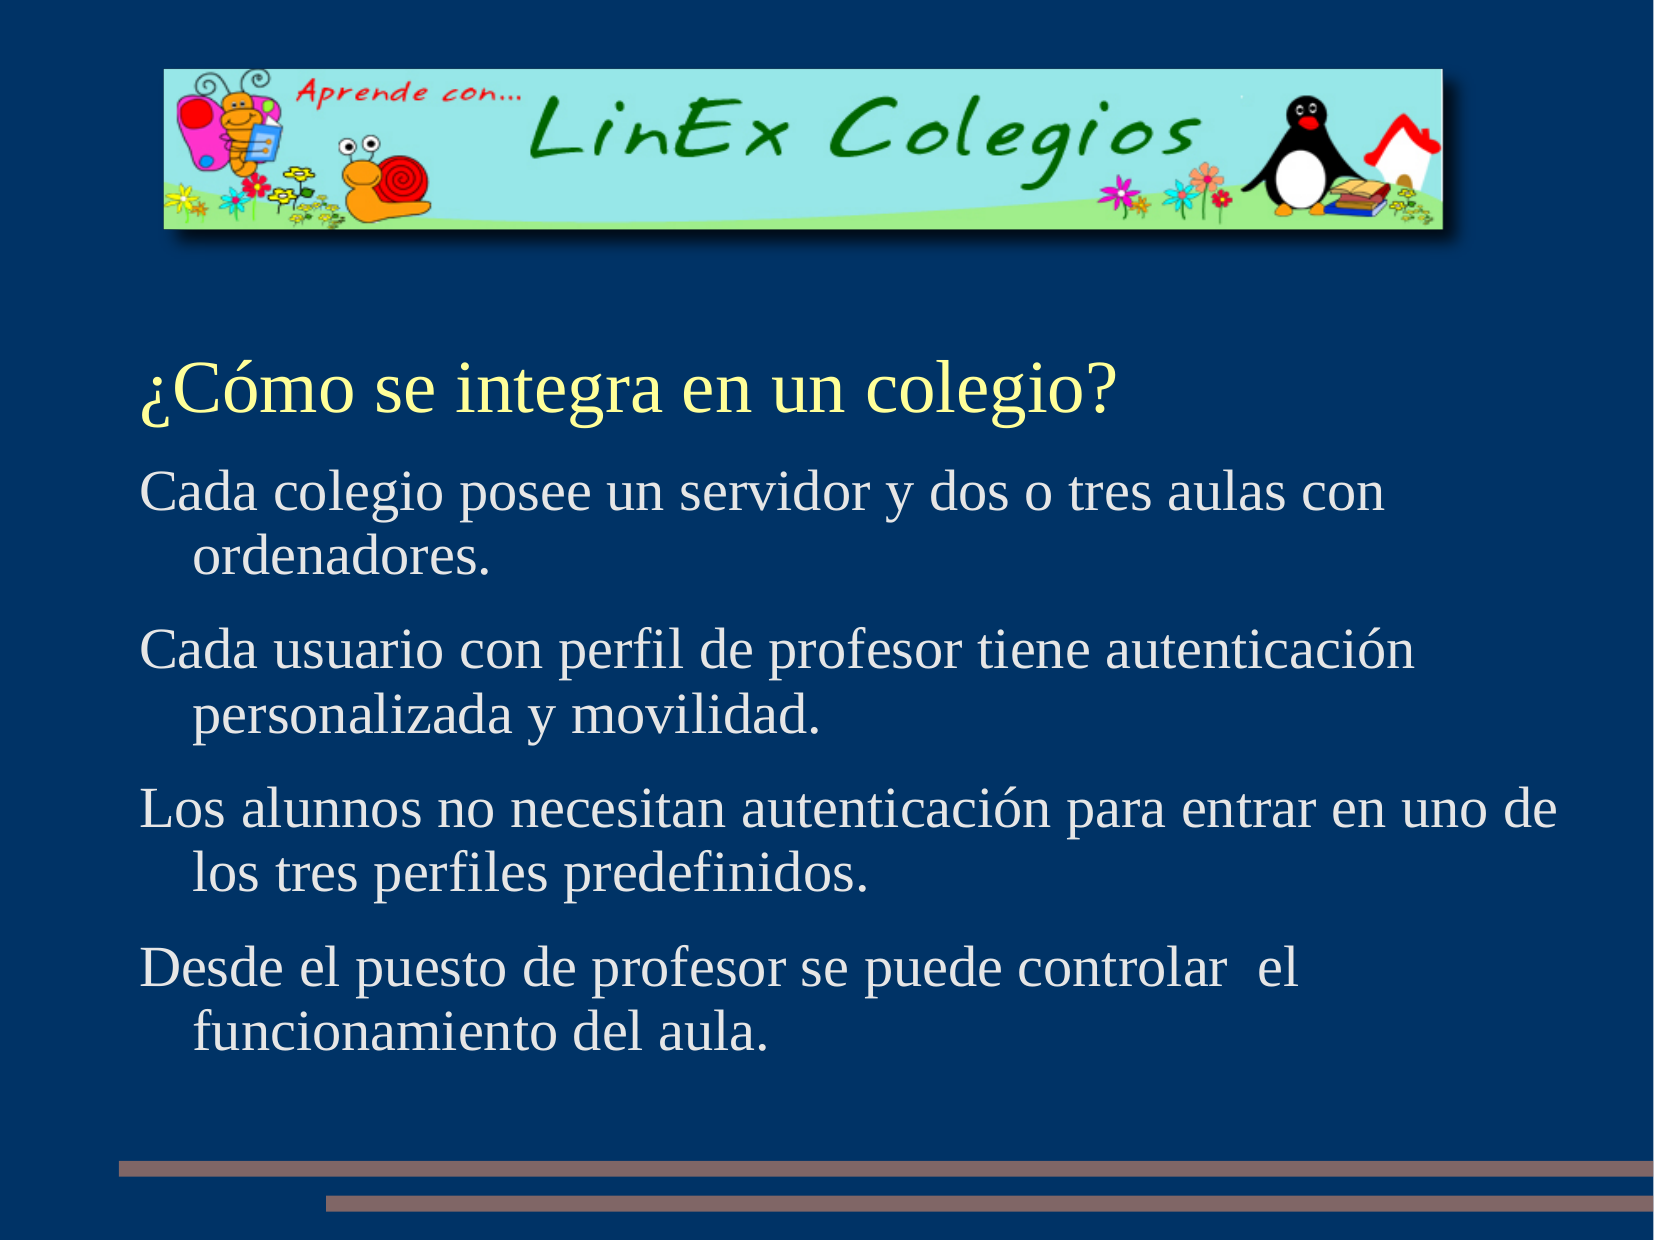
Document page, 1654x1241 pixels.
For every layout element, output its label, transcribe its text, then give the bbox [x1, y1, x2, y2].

picture [152, 58, 1482, 266]
list ¿Cómo se integra en un colegio? Cada colegio posee un servidor y dos o tres aulas con ordenadores. Cada usuario con perfil de profesor tiene autenticación personalizada y movilidad. Los alunnos no necesitan autenticación para entrar en uno de los tres perfiles predefinidos. Desde el puesto de profesor se puede controlar el funcionamiento del aula. [121, 345, 1561, 1156]
